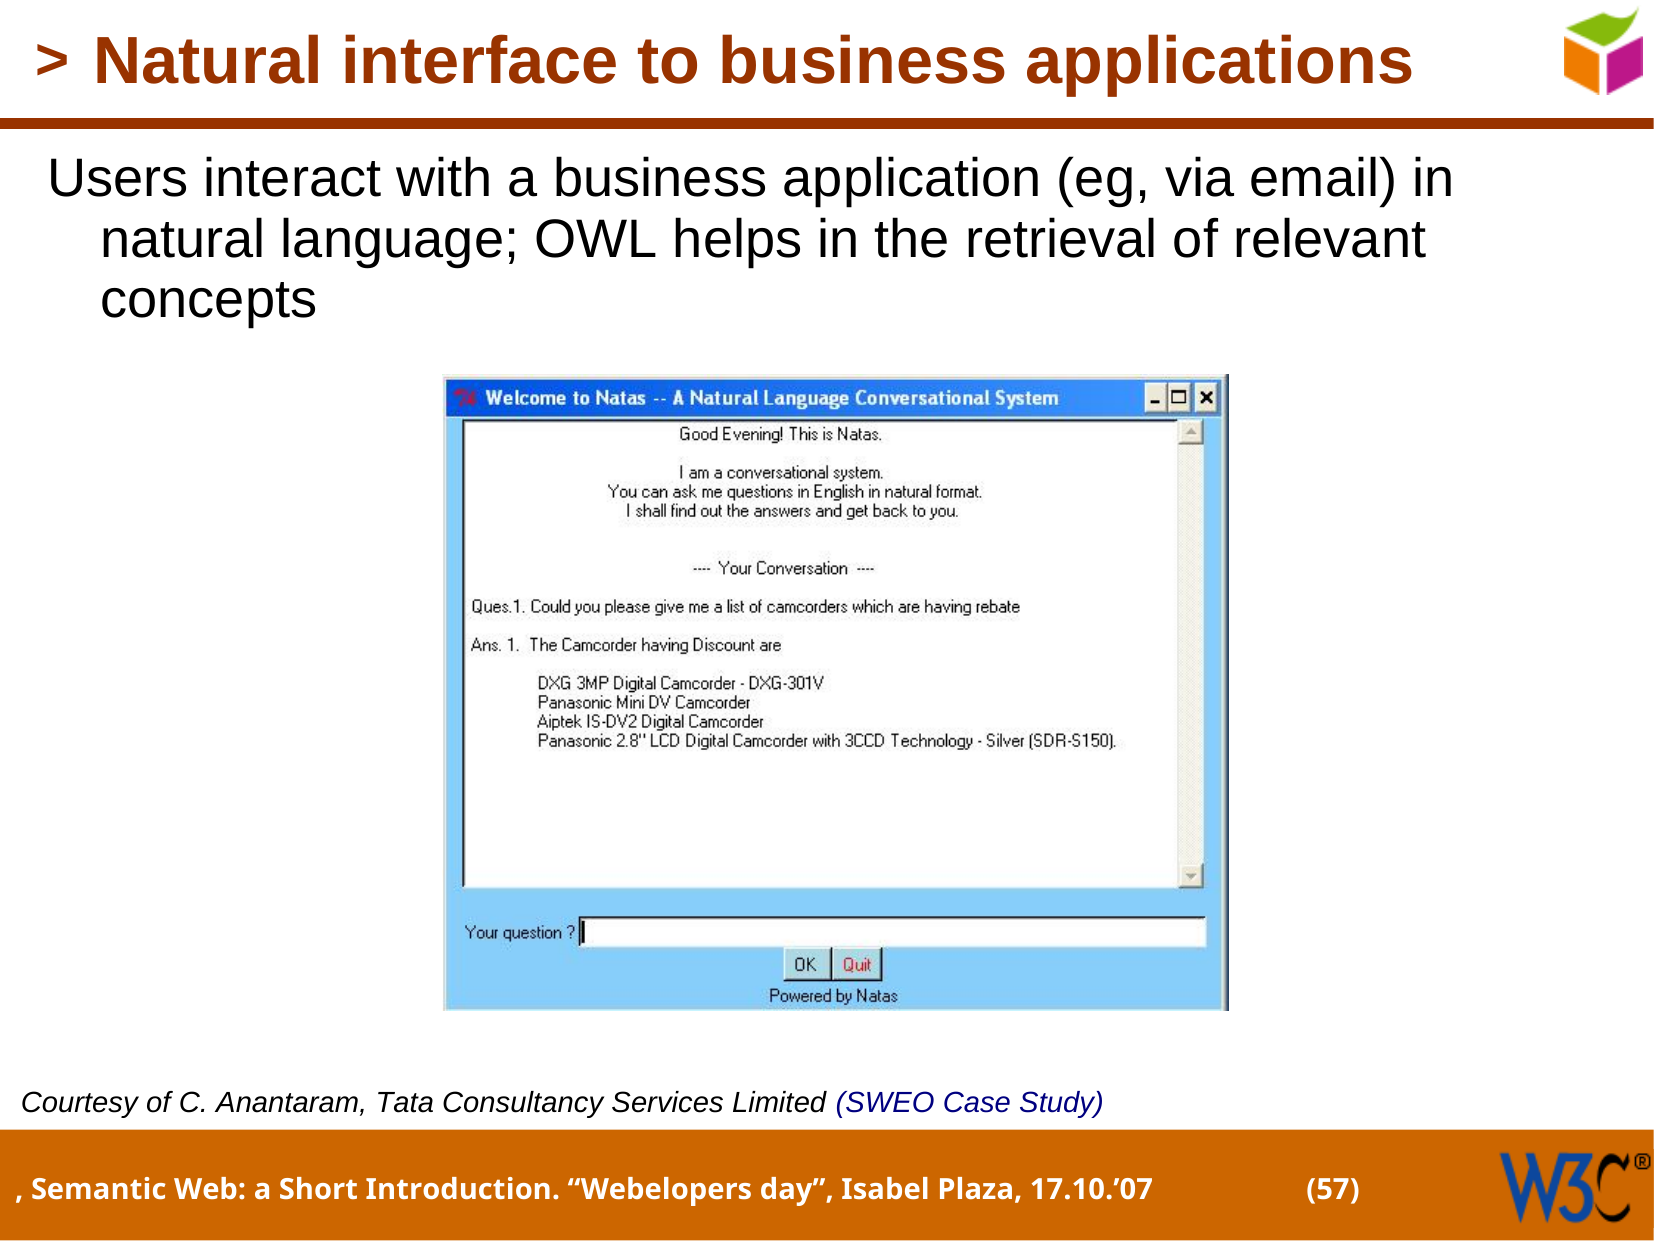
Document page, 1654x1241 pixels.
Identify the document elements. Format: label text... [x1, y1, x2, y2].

picture [1564, 5, 1643, 95]
text_box Courtesy of C. Anantaram, Tata Consultancy Services Limited (SWEO Case Study) [6, 1080, 1120, 1129]
list Users interact with a business application (eg, via email) in natural language; OWL helps in the retrieval of relevant concepts [29, 147, 1624, 1119]
title Natural interface to business applications [93, 0, 1493, 119]
picture [1495, 1149, 1654, 1228]
picture [442, 374, 1229, 1011]
